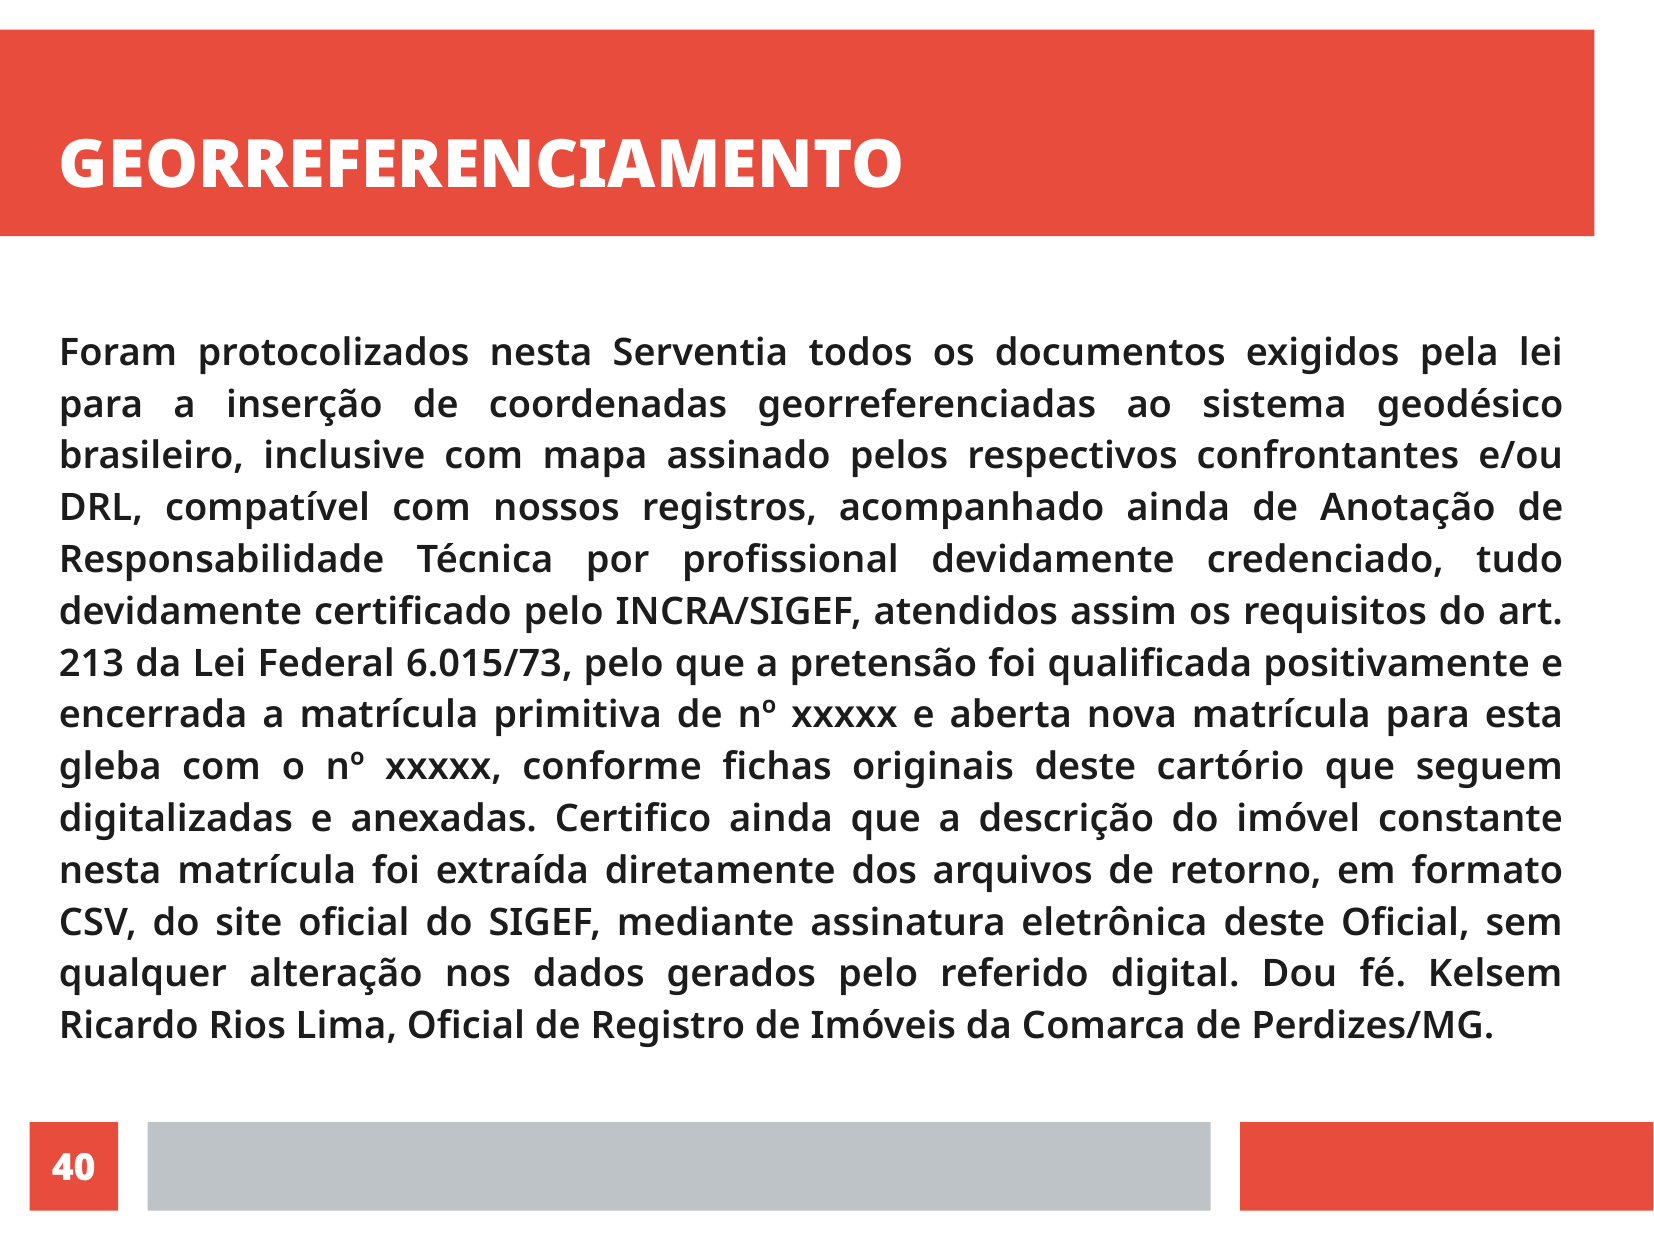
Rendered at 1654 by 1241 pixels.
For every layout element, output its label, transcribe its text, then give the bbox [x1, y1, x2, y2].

title GEORREFERENCIAMENTO [59, 59, 1595, 207]
list Foram protocolizados nesta Serventia todos os documentos exigidos pela lei para a inserção de coordenadas georreferenciadas ao sistema geodésico brasileiro, inclusive com mapa assinado pelos respectivos confrontantes e/ou DRL, compatível com nossos registros, acompanhado ainda de Anotação de Responsabilidade Técnica por profissional devidamente credenciado, tudo devidamente certificado pelo INCRA/SIGEF, atendidos assim os requisitos do art. 213 da Lei Federal 6.015/73, pelo que a pretensão foi qualificada positivamente e encerrada a matrícula primitiva de nº xxxxx e aberta nova matrícula para esta gleba com o nº xxxxx, conforme fichas originais deste cartório que seguem digitalizadas e anexadas. Certifico ainda que a descrição do imóvel constante nesta matrícula foi extraída diretamente dos arquivos de retorno, em formato CSV, do site oficial do SIGEF, mediante assinatura eletrônica deste Oficial, sem qualquer alteração nos dados gerados pelo referido digital. Dou fé. Kelsem Ricardo Rios Lima, Oficial de Registro de Imóveis da Comarca de Perdizes/MG. [59, 324, 1565, 1093]
